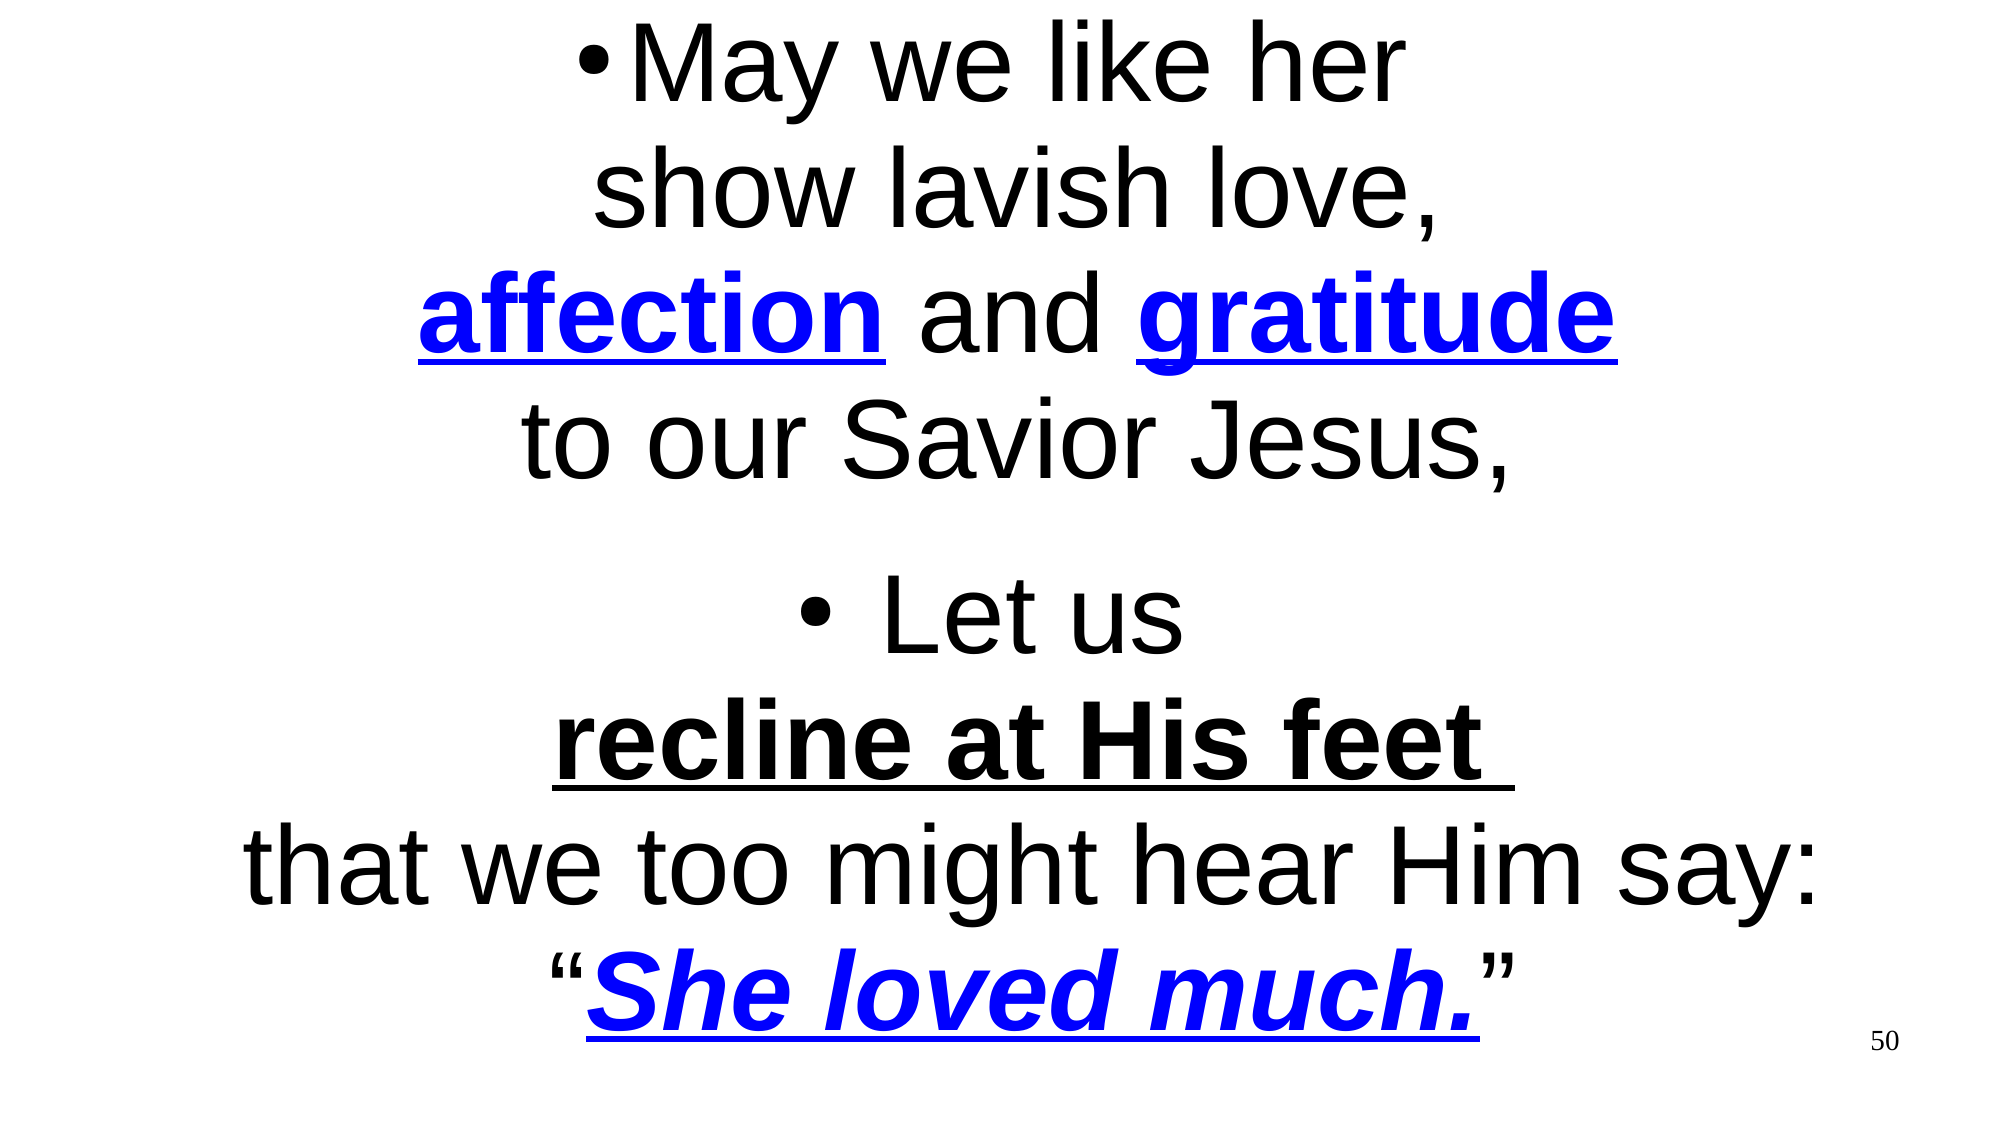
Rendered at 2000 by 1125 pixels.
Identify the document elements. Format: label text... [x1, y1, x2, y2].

list May we like her show lavish love, affection and gratitude to our Savior Jesus, Let us recline at His feet that we too might hear Him say: “She loved much.” [0, 0, 1996, 1123]
